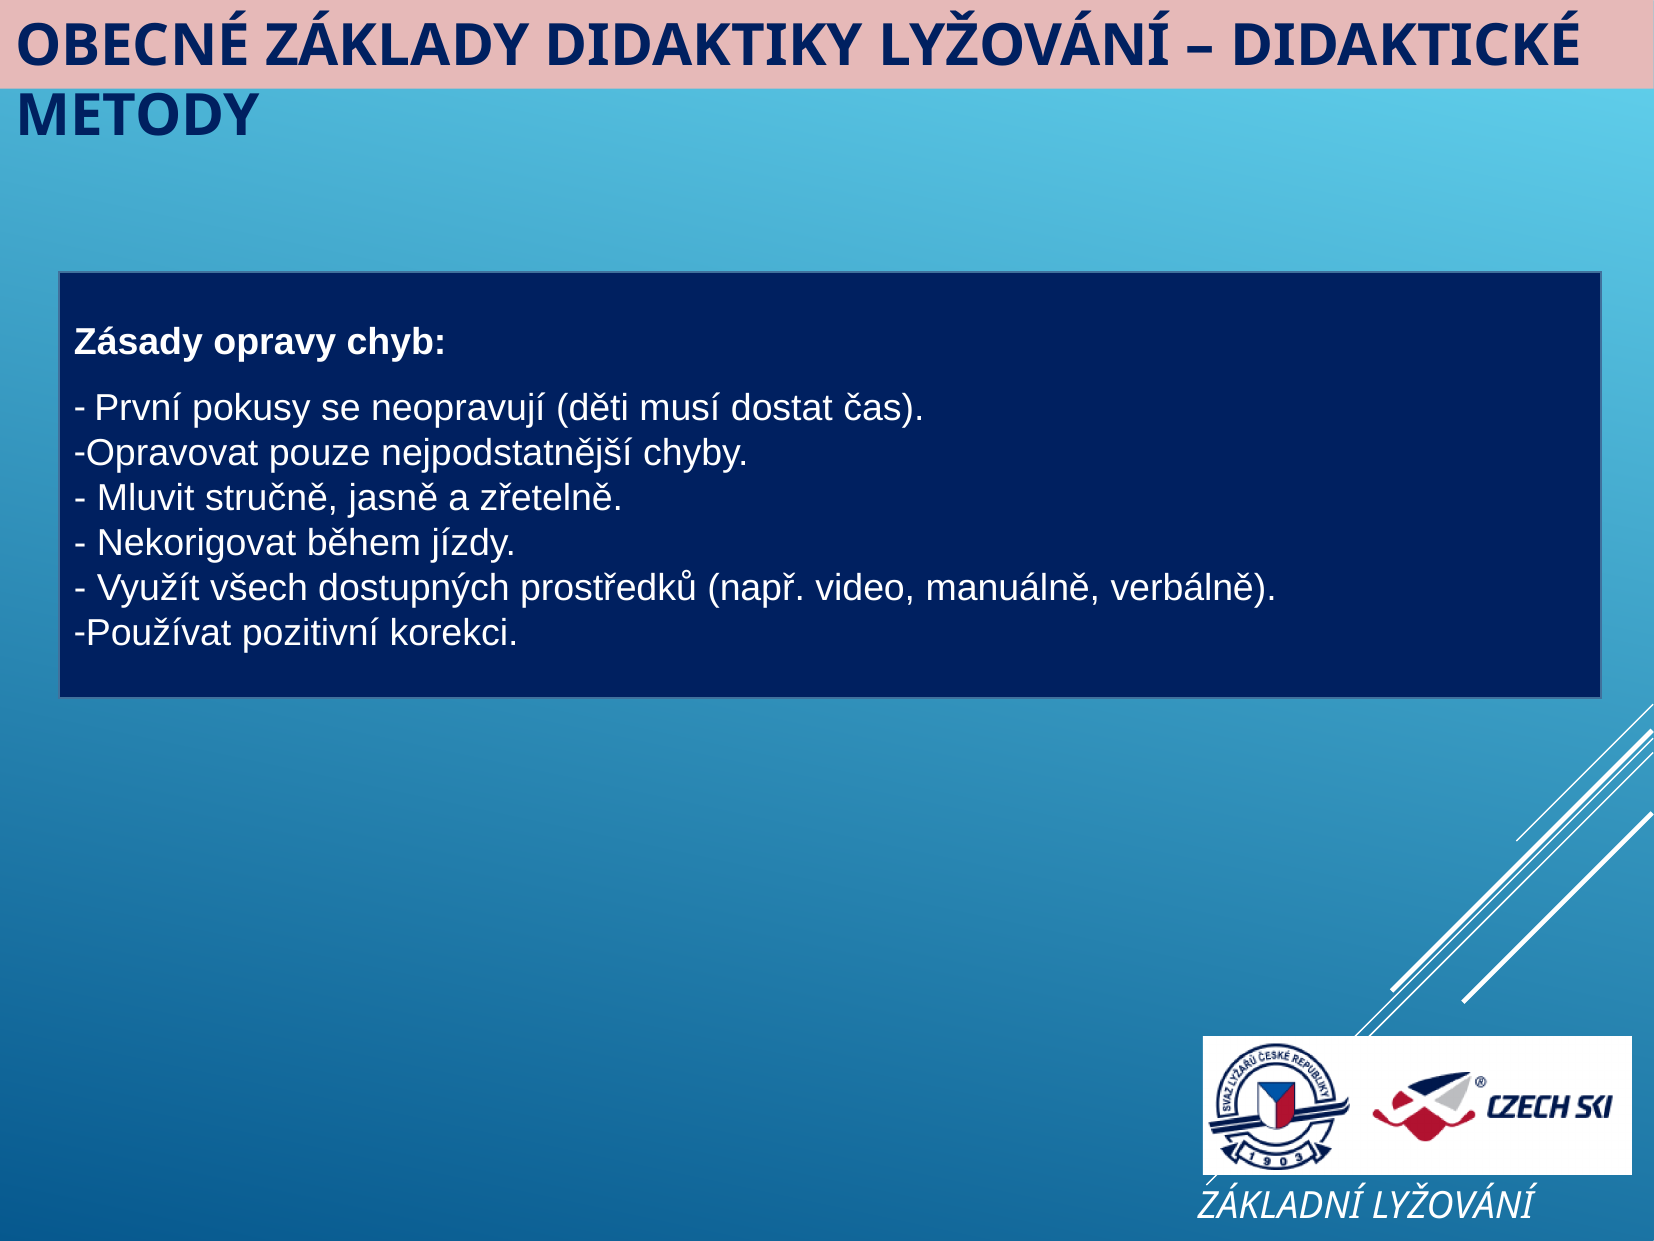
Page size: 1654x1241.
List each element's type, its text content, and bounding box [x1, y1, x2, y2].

text_box ZÁKLADNÍ LYŽOVÁNÍ [1182, 1173, 1644, 1235]
text_box Zásady opravy chyb: První pokusy se neopravují (děti musí dostat čas). Opravovat pouze nejpodstatnější chyby. - Mluvit stručně, jasně a zřetelně. - Nekorigovat během jízdy. - Využít všech dostupných prostředků (např. video, manuálně, verbálně). Používat pozitivní korekci. [59, 272, 1601, 698]
title Obecné základy didaktiky lyžování – didaktické metody [0, 0, 1654, 89]
picture [1202, 1036, 1632, 1173]
